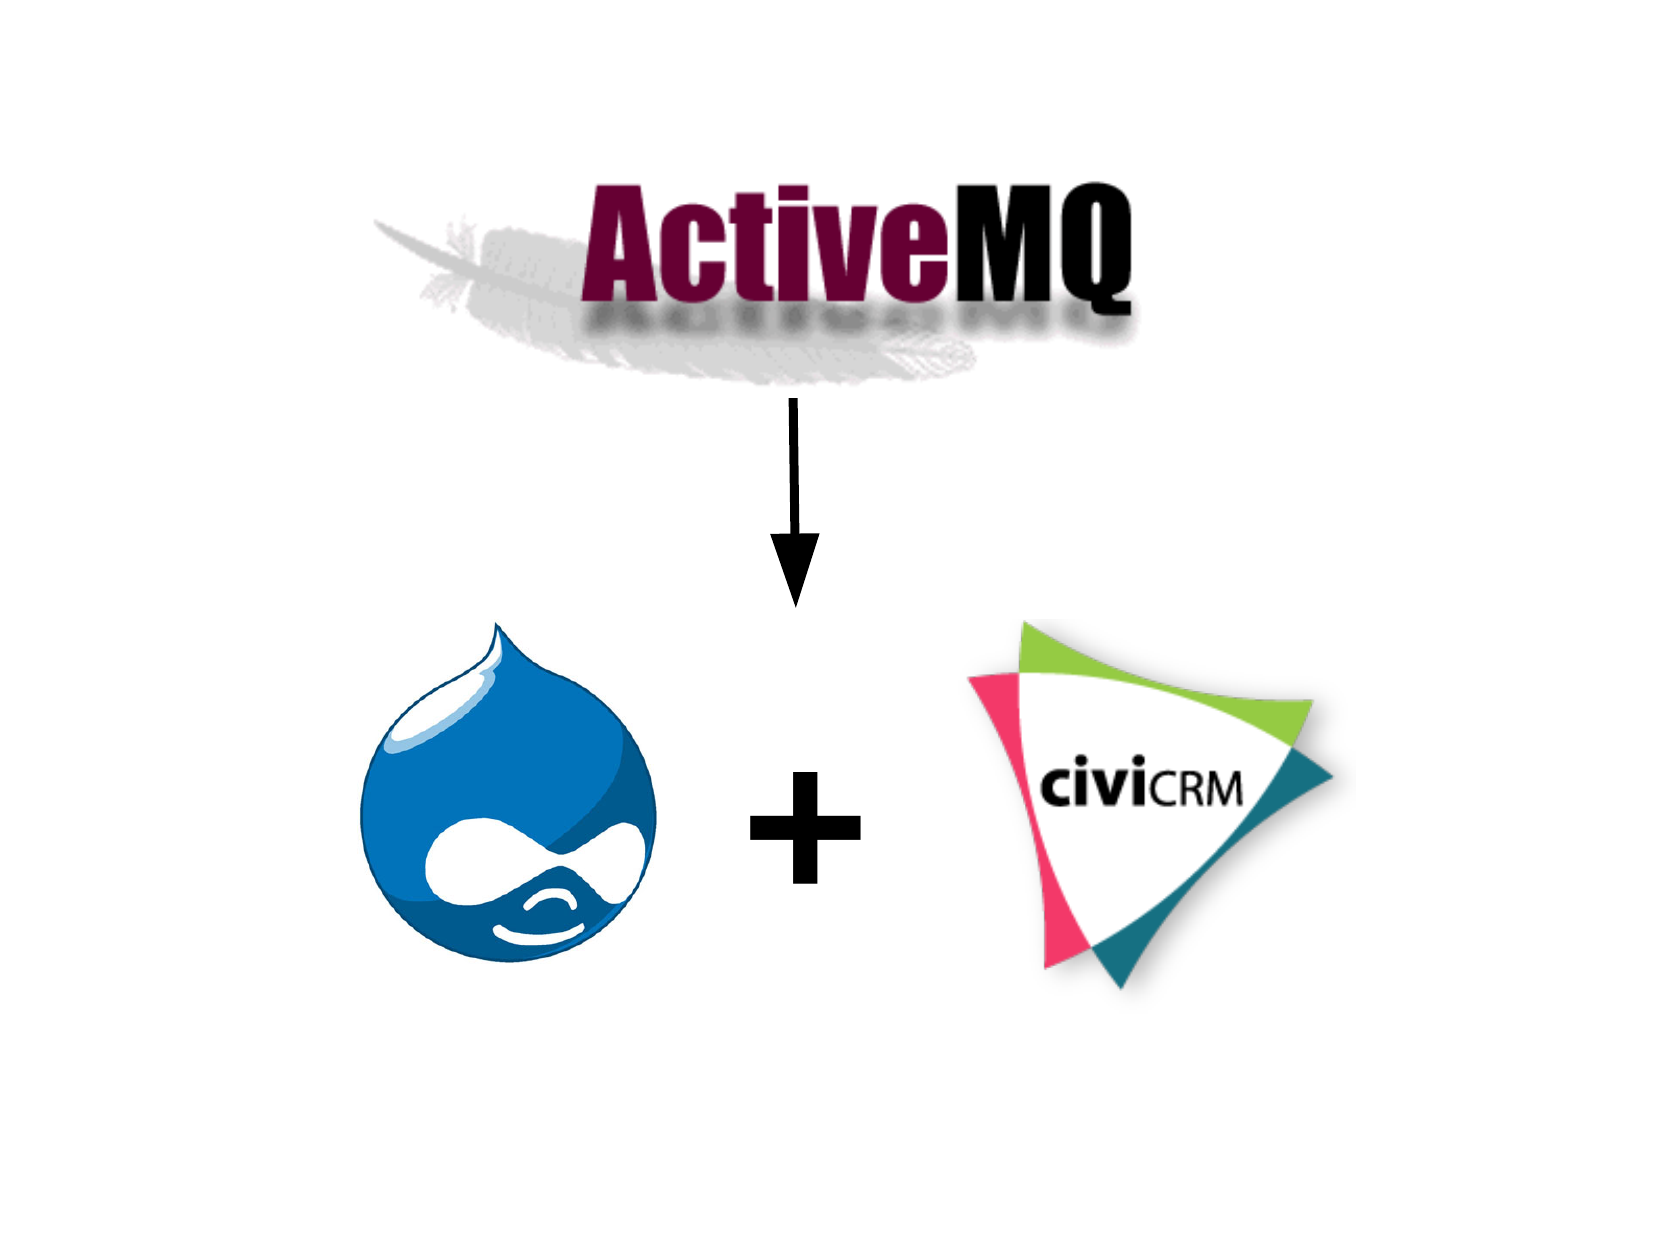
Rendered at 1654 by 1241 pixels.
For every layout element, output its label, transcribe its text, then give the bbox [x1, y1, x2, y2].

text_box + [726, 694, 885, 956]
picture [357, 619, 658, 964]
picture [364, 159, 1169, 398]
picture [951, 619, 1356, 1014]
